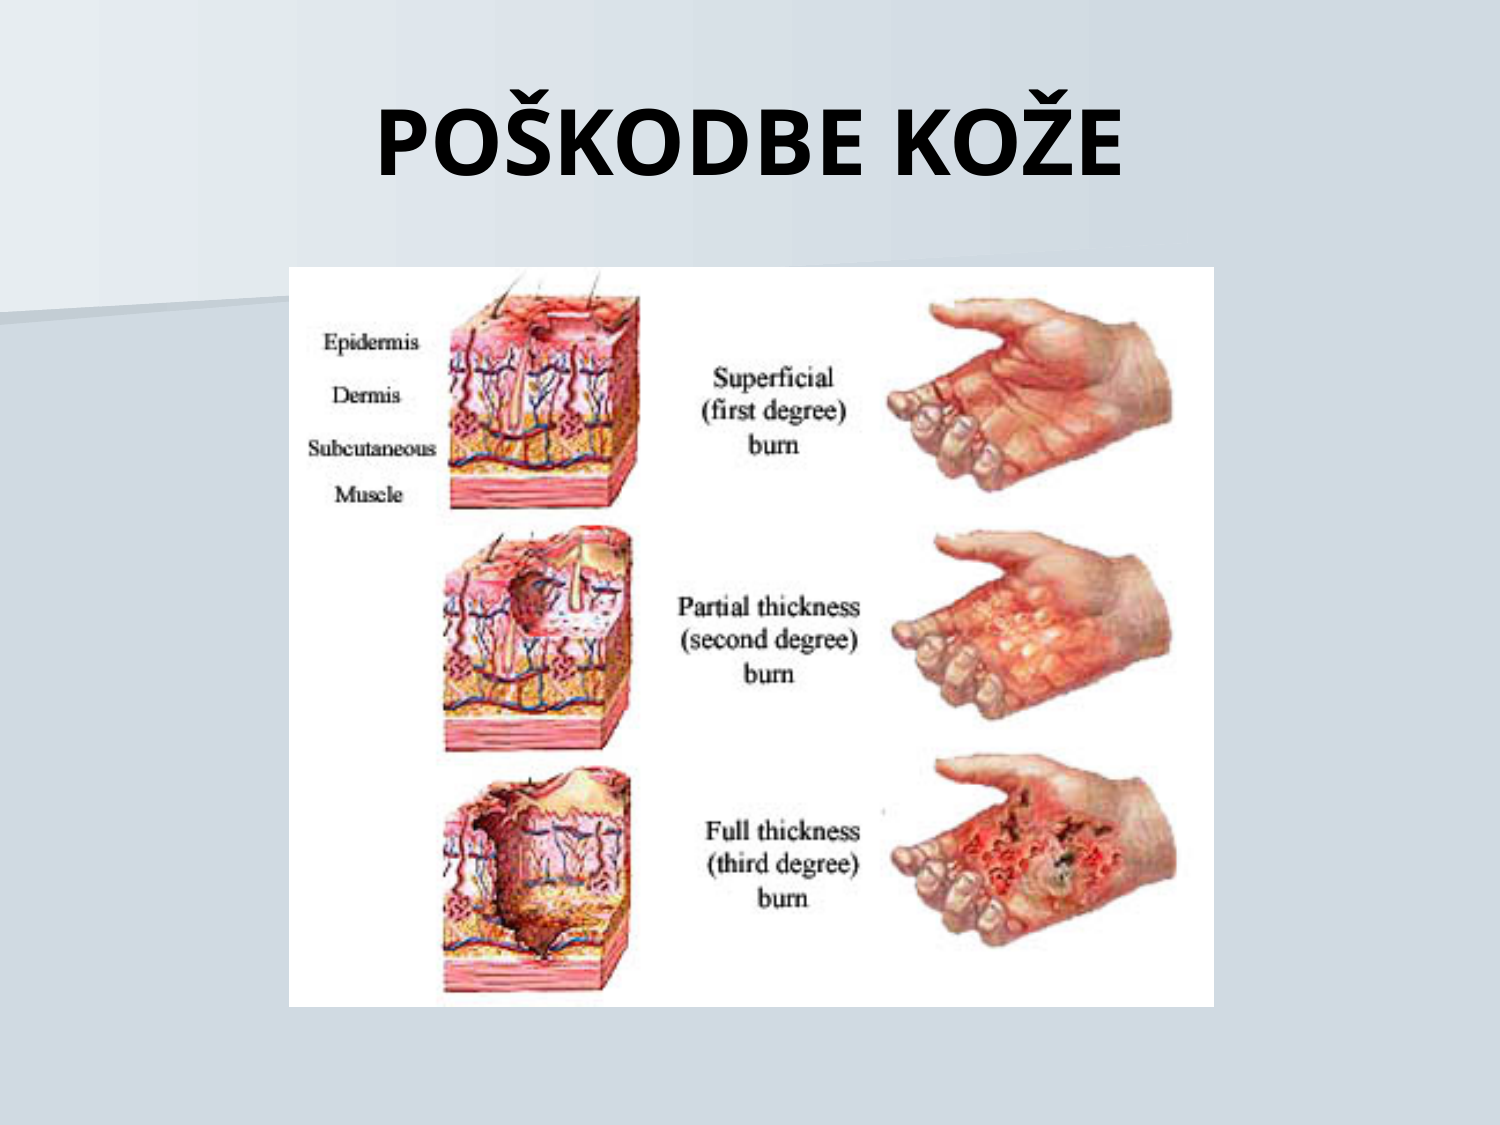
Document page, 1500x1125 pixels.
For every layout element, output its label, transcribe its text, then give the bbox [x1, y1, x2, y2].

title POŠKODBE KOŽE [75, 45, 1425, 233]
picture [289, 267, 1214, 1007]
